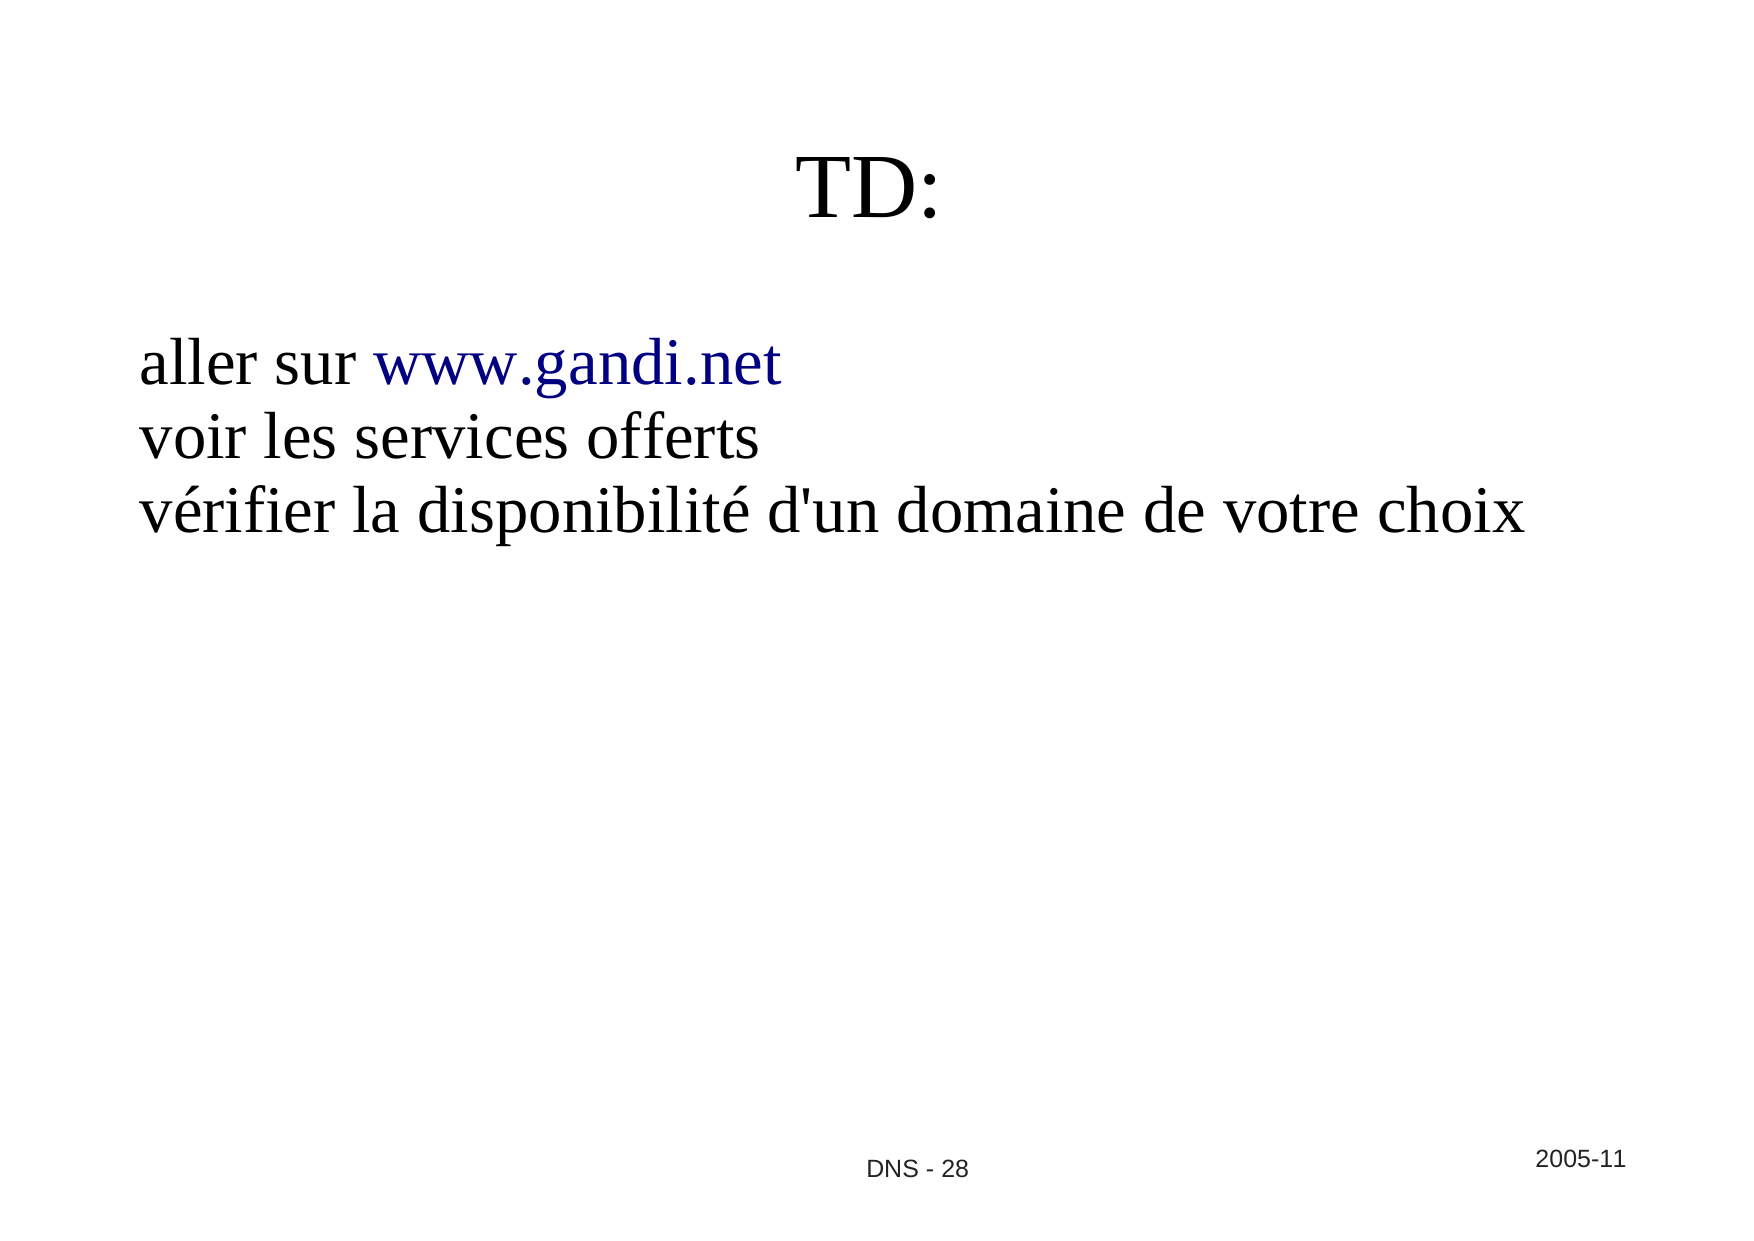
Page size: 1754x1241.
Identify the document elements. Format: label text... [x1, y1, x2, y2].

title TD: [121, 72, 1640, 301]
list aller sur www.gandi.net voir les services offerts vérifier la disponibilité d'un domaine de votre choix [121, 324, 1640, 1113]
